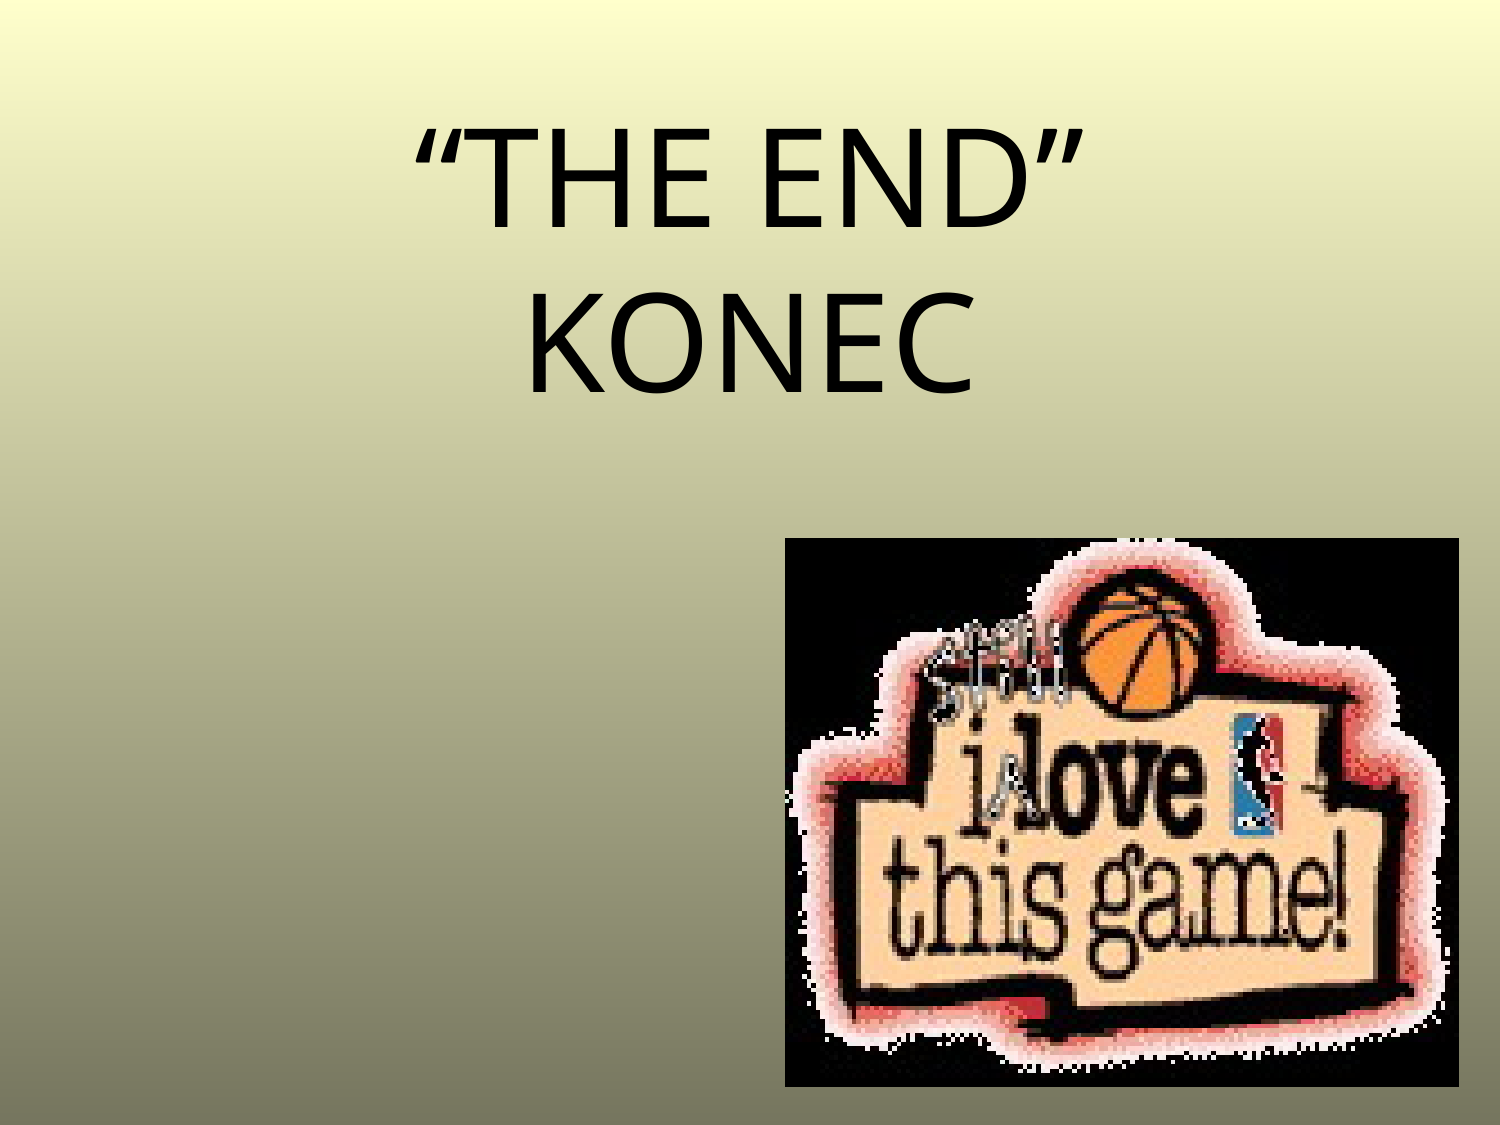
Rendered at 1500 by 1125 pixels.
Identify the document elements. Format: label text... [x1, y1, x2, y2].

title “THE END” KONEC [112, 160, 1388, 349]
picture [785, 538, 1459, 1087]
